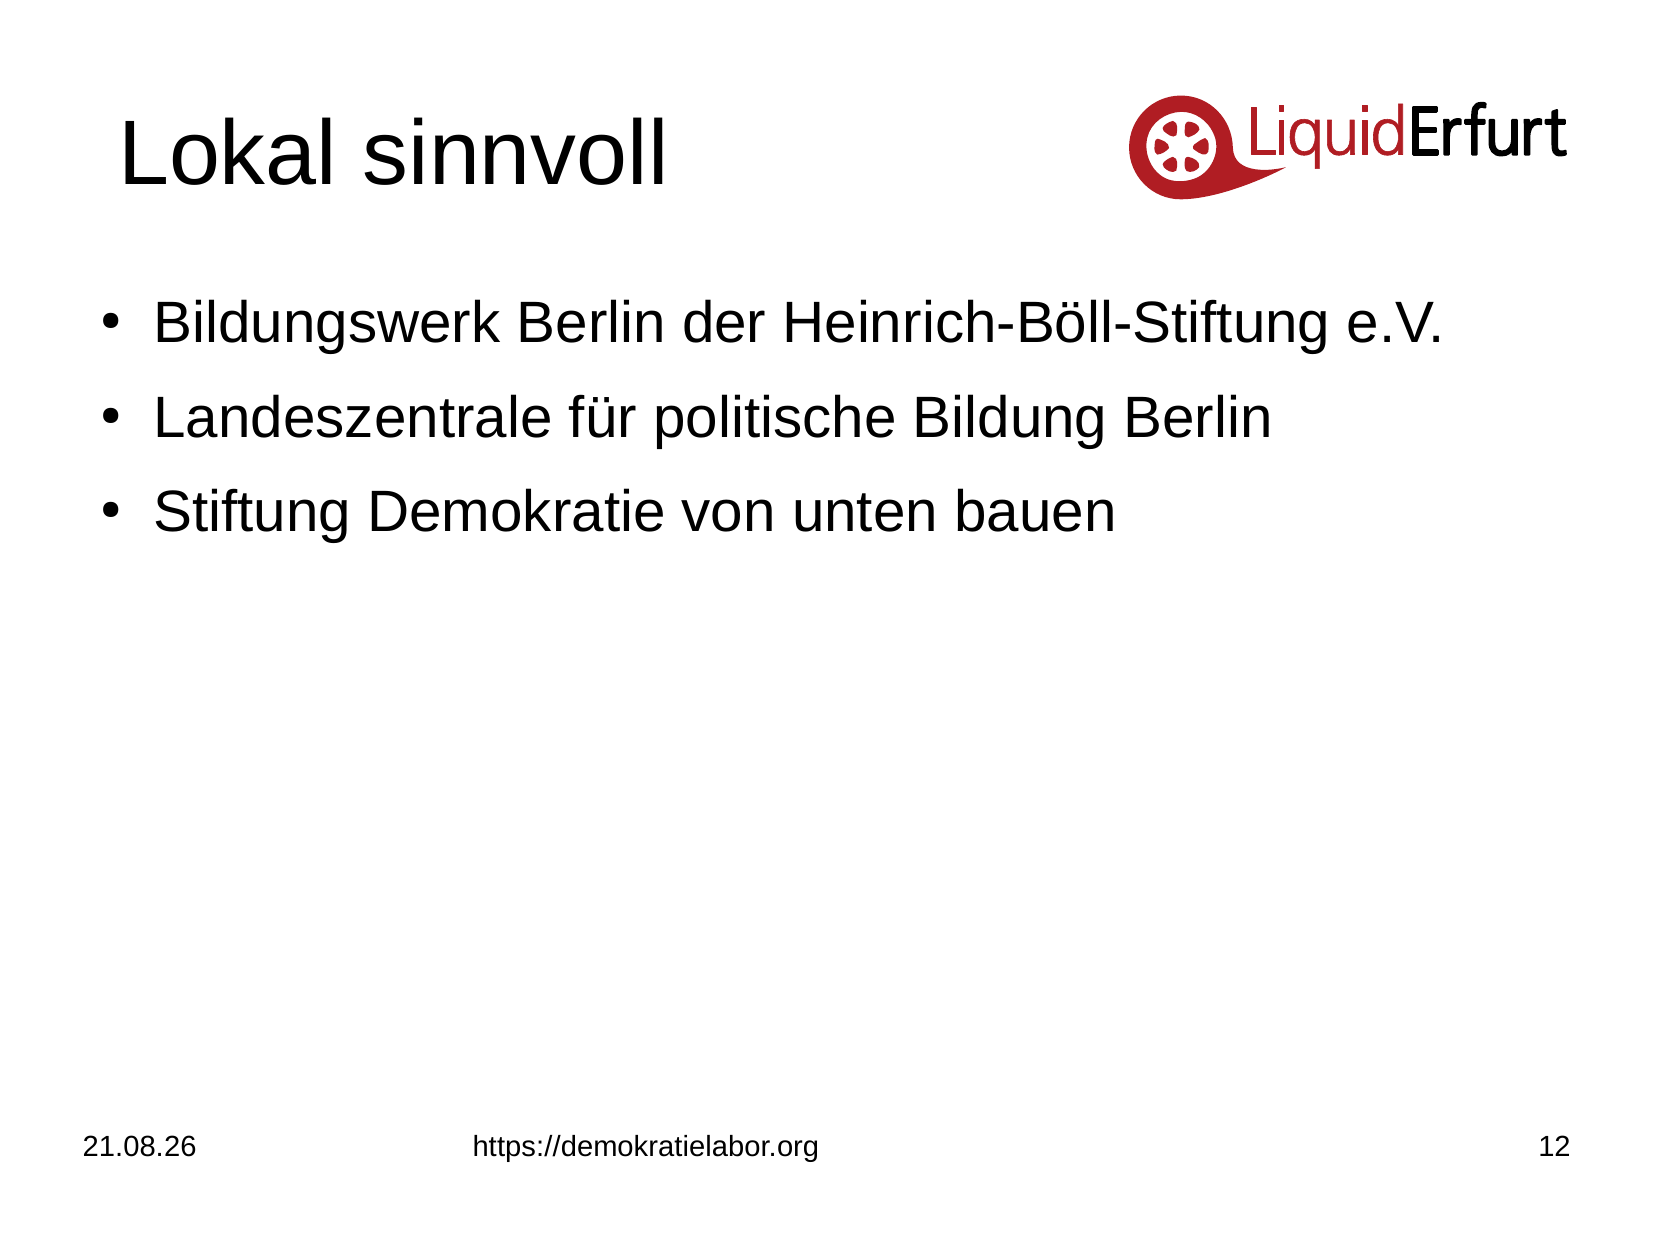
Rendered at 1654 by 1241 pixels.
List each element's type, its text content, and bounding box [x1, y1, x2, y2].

title Lokal sinnvoll [82, 49, 1571, 257]
list Bildungswerk Berlin der Heinrich-Böll-Stiftung e.V. Landeszentrale für politische Bildung Berlin Stiftung Demokratie von unten bauen [82, 290, 1571, 1010]
